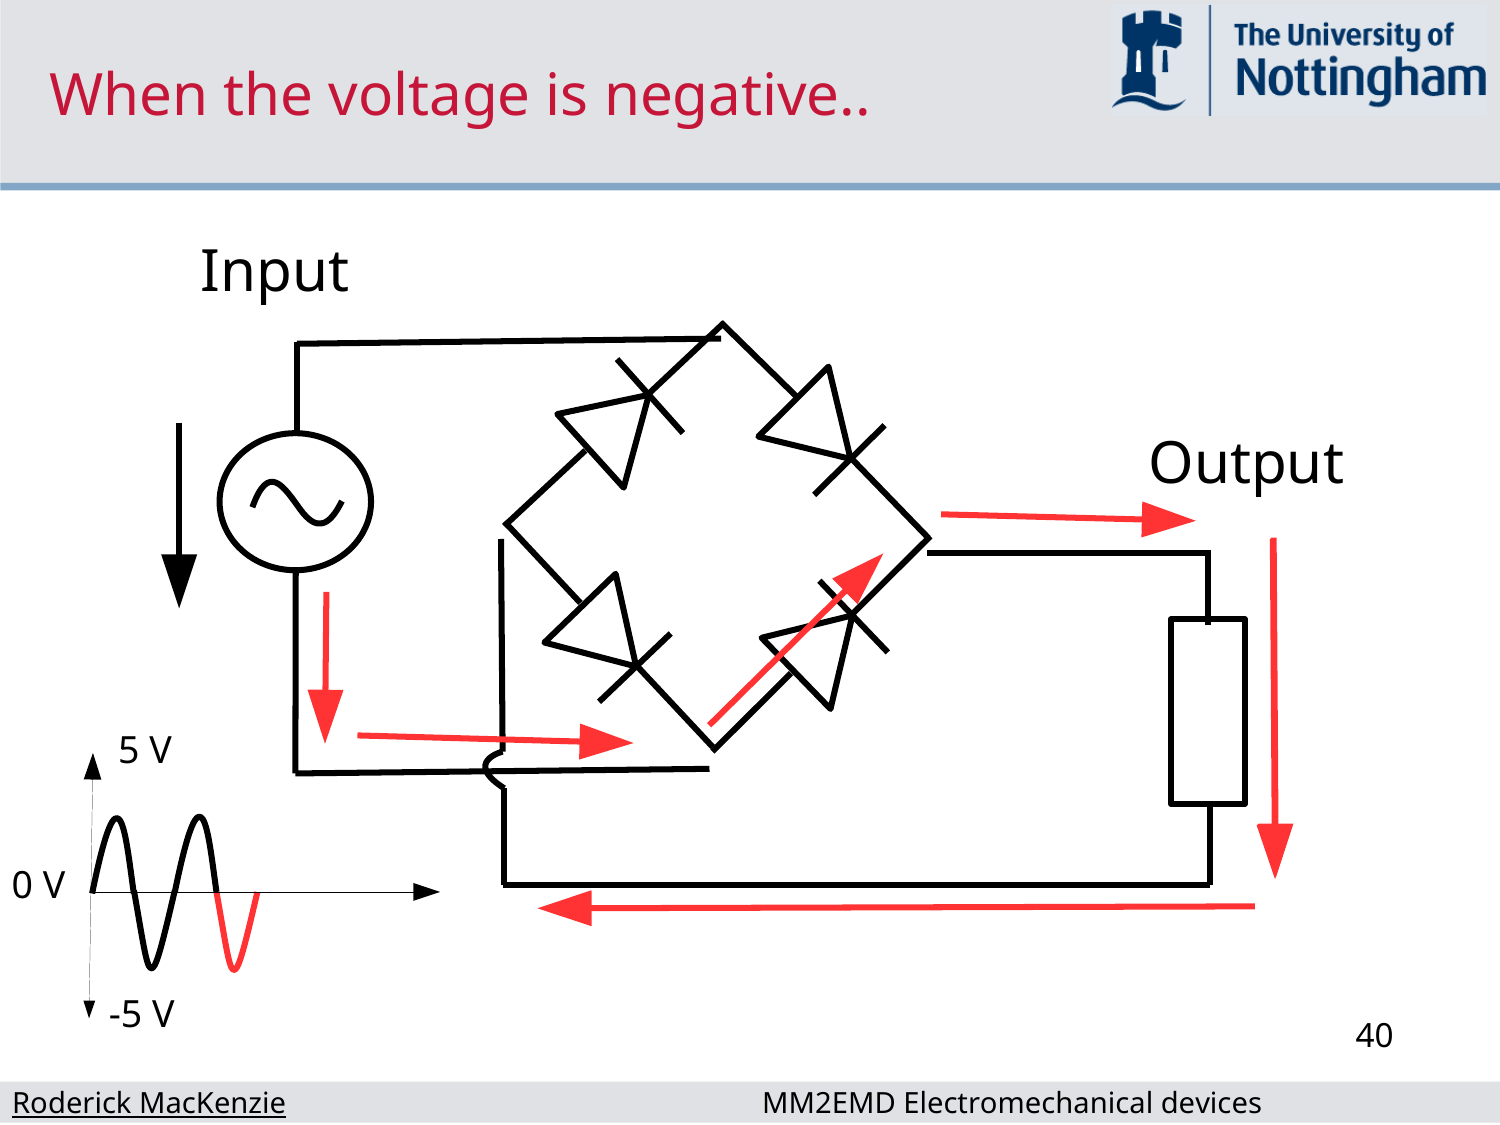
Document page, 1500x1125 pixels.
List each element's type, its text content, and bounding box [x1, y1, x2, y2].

text_box Output [1133, 417, 1366, 503]
text_box [544, 573, 636, 666]
text_box 5 V [103, 718, 286, 794]
text_box [758, 366, 850, 458]
picture [1111, 4, 1487, 116]
text_box 0 V [0, 853, 179, 929]
text_box <number> [1340, 1006, 1500, 1077]
text_box [557, 395, 648, 488]
text_box [782, 616, 852, 709]
text_box [761, 627, 803, 654]
text_box When the voltage is negative.. [34, 50, 958, 136]
text_box -5 V [94, 982, 276, 1058]
text_box Input [186, 226, 367, 311]
